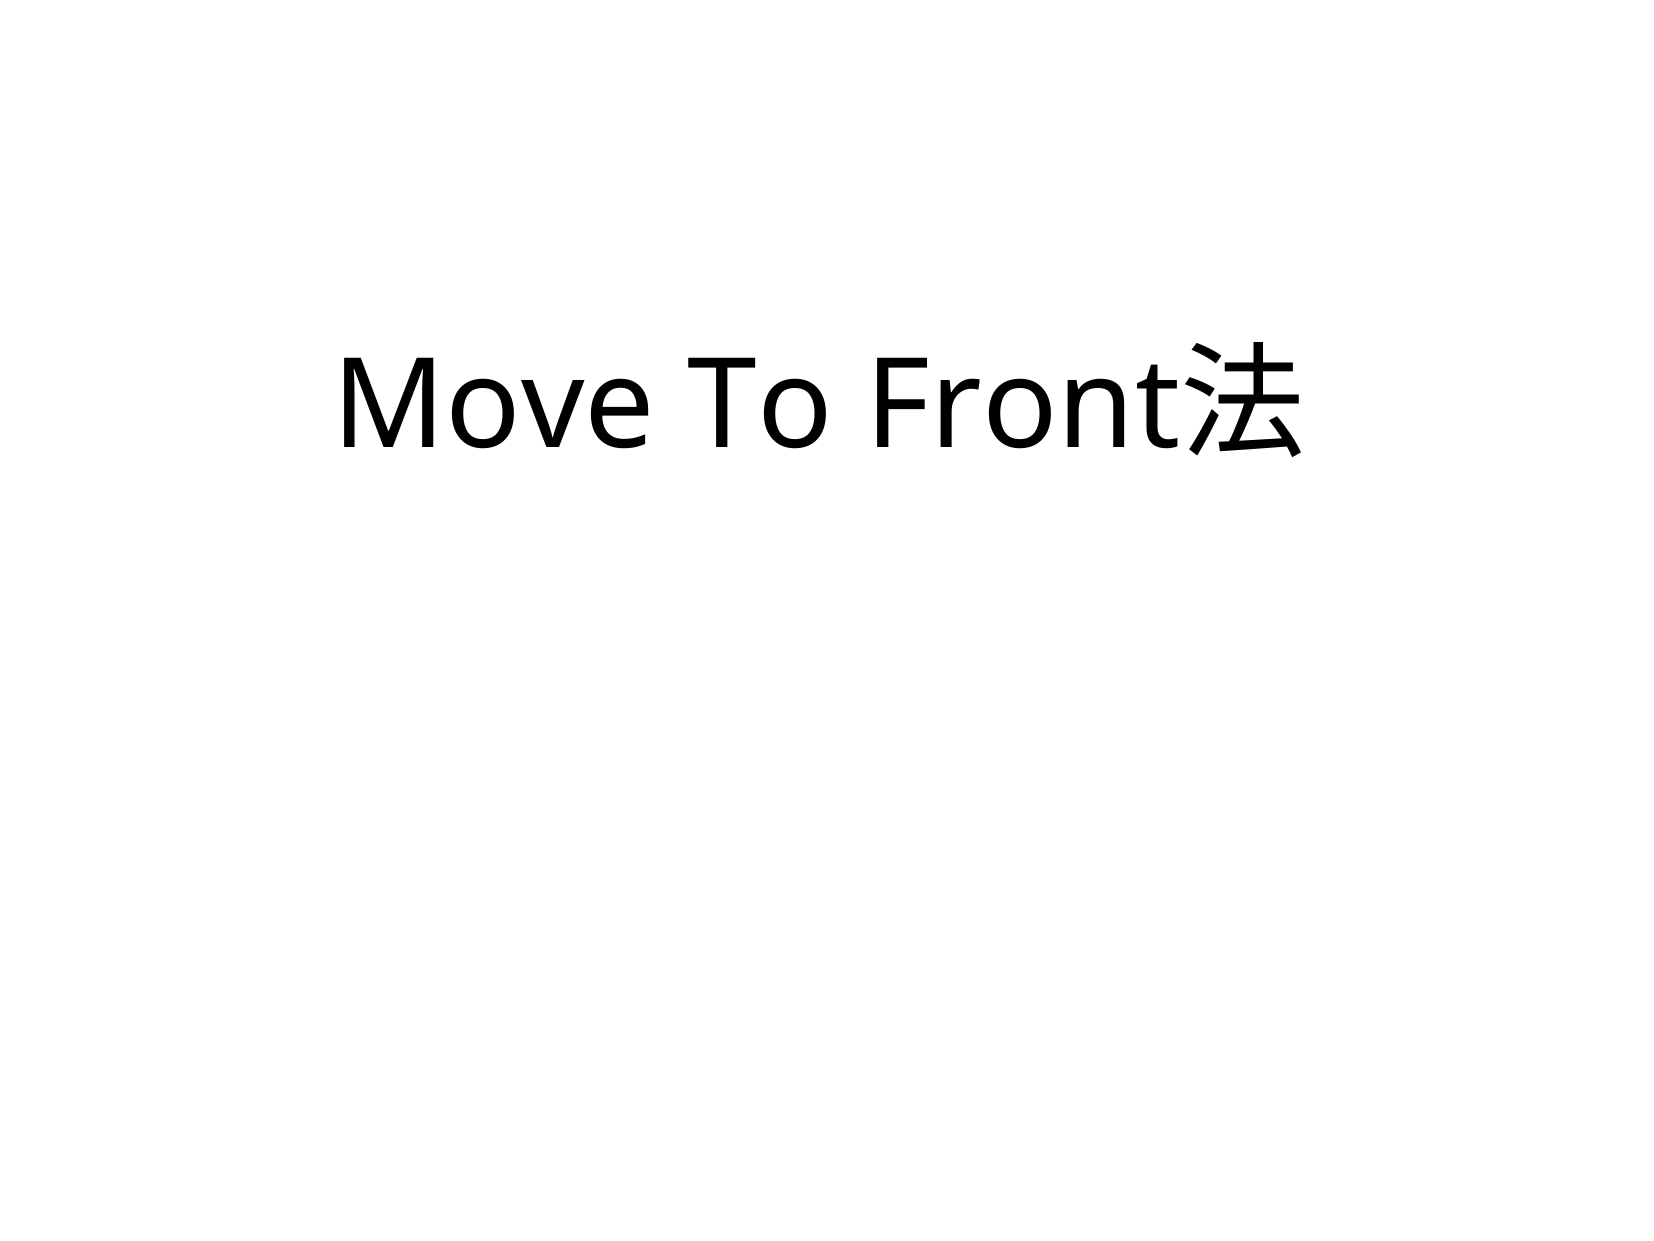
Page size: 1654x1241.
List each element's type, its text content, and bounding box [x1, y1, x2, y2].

text_box Move To Front法 [206, 295, 1388, 499]
